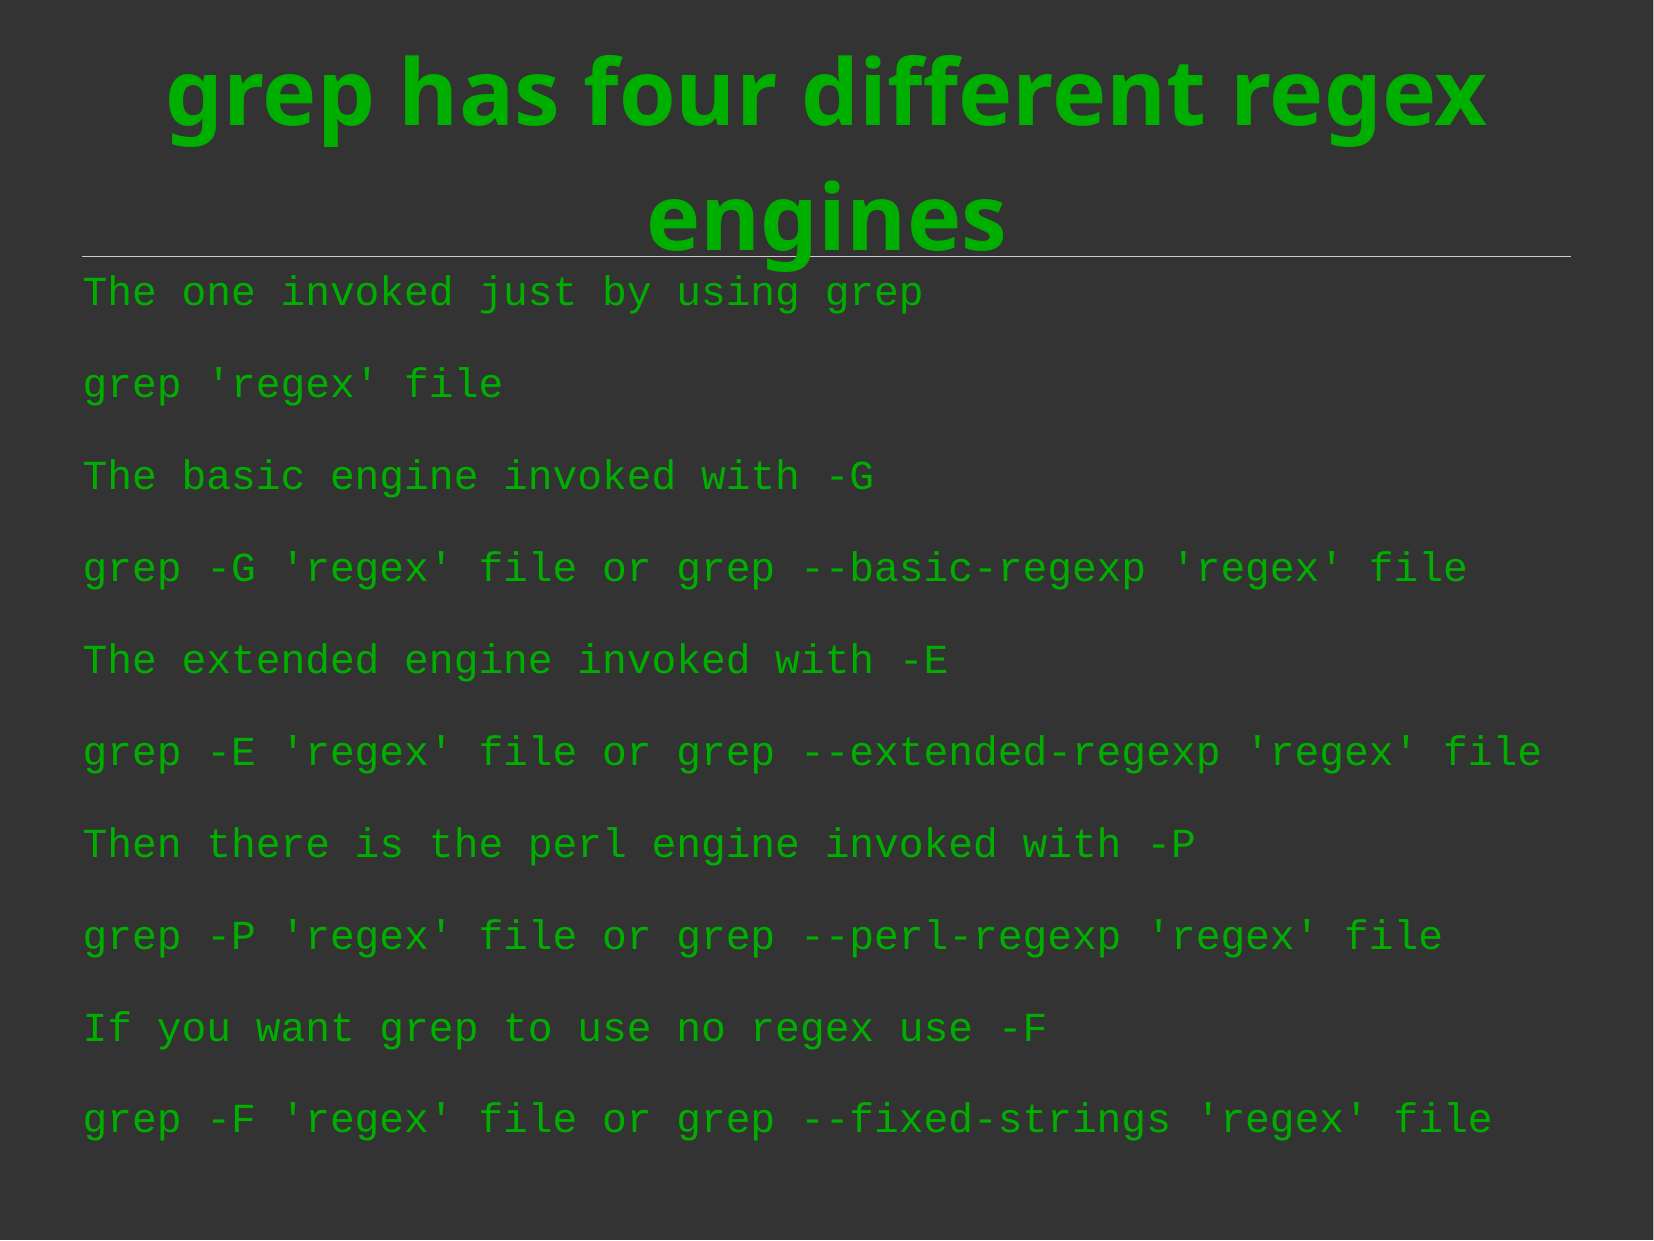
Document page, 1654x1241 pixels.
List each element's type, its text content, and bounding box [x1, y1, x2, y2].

list The one invoked just by using grep grep 'regex' file The basic engine invoked with -G grep -G 'regex' file or grep --basic-regexp 'regex' file The extended engine invoked with -E grep -E 'regex' file or grep --extended-regexp 'regex' file Then there is the perl engine invoked with -P grep -P 'regex' file or grep --perl-regexp 'regex' file If you want grep to use no regex use -F grep -F 'regex' file or grep --fixed-strings 'regex' file [82, 271, 1571, 1193]
title grep has four different regex engines [82, 45, 1571, 260]
